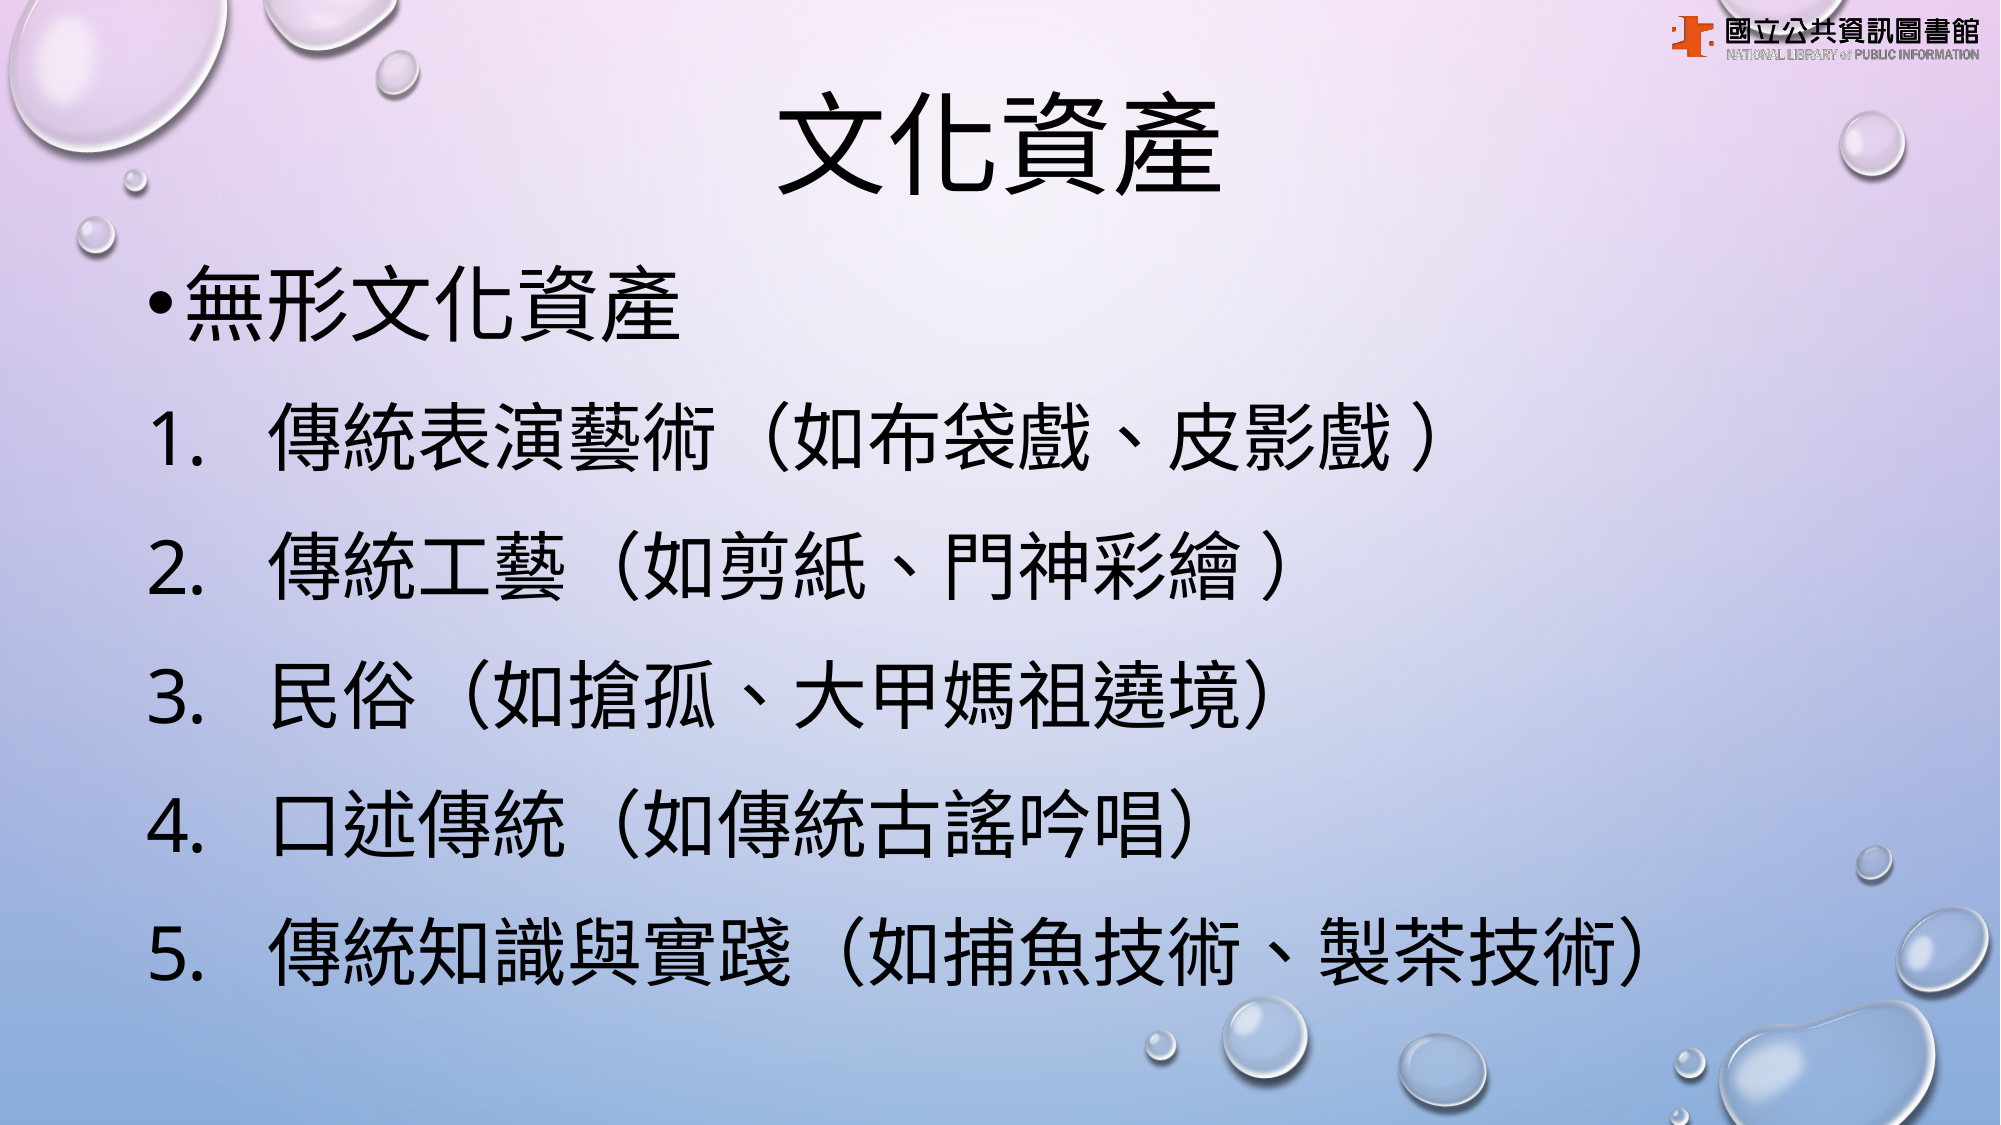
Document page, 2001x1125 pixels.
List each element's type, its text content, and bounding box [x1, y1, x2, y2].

list 無形文化資產 傳統表演藝術（如布袋戲、皮影戲 ） 傳統工藝（如剪紙、門神彩繪 ） 民俗（如搶孤、大甲媽祖遶境） 口述傳統（如傳統古謠吟唱） 傳統知識與實踐（如捕魚技術、製茶技術） [131, 224, 1962, 1069]
picture [0, 0, 2000, 1125]
title 文化資產 [149, 19, 1851, 224]
